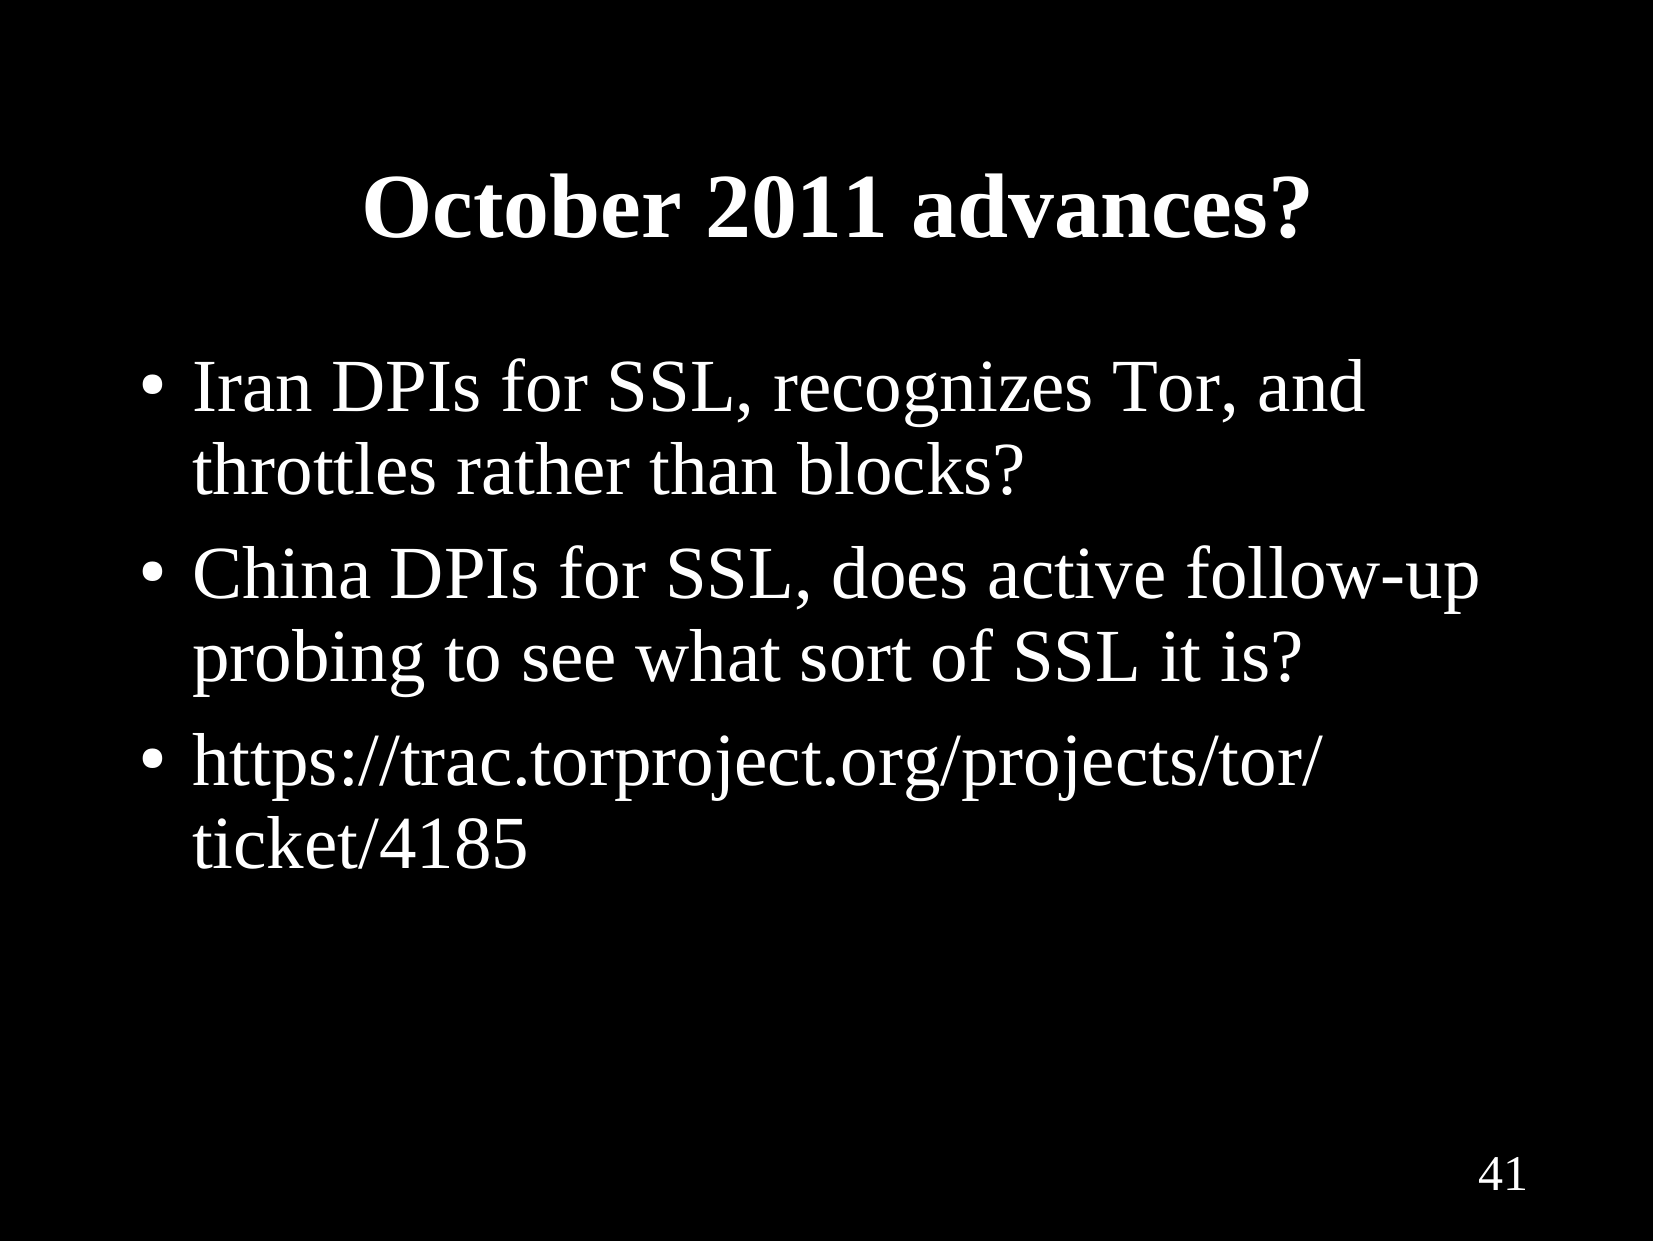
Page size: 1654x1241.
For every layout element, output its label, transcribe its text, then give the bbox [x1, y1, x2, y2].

list Iran DPIs for SSL, recognizes Tor, and throttles rather than blocks? China DPIs for SSL, does active follow-up probing to see what sort of SSL it is? https://trac.torproject.org/projects/tor/ticket/4185 [121, 344, 1534, 1127]
title October 2011 advances? [121, 102, 1534, 311]
